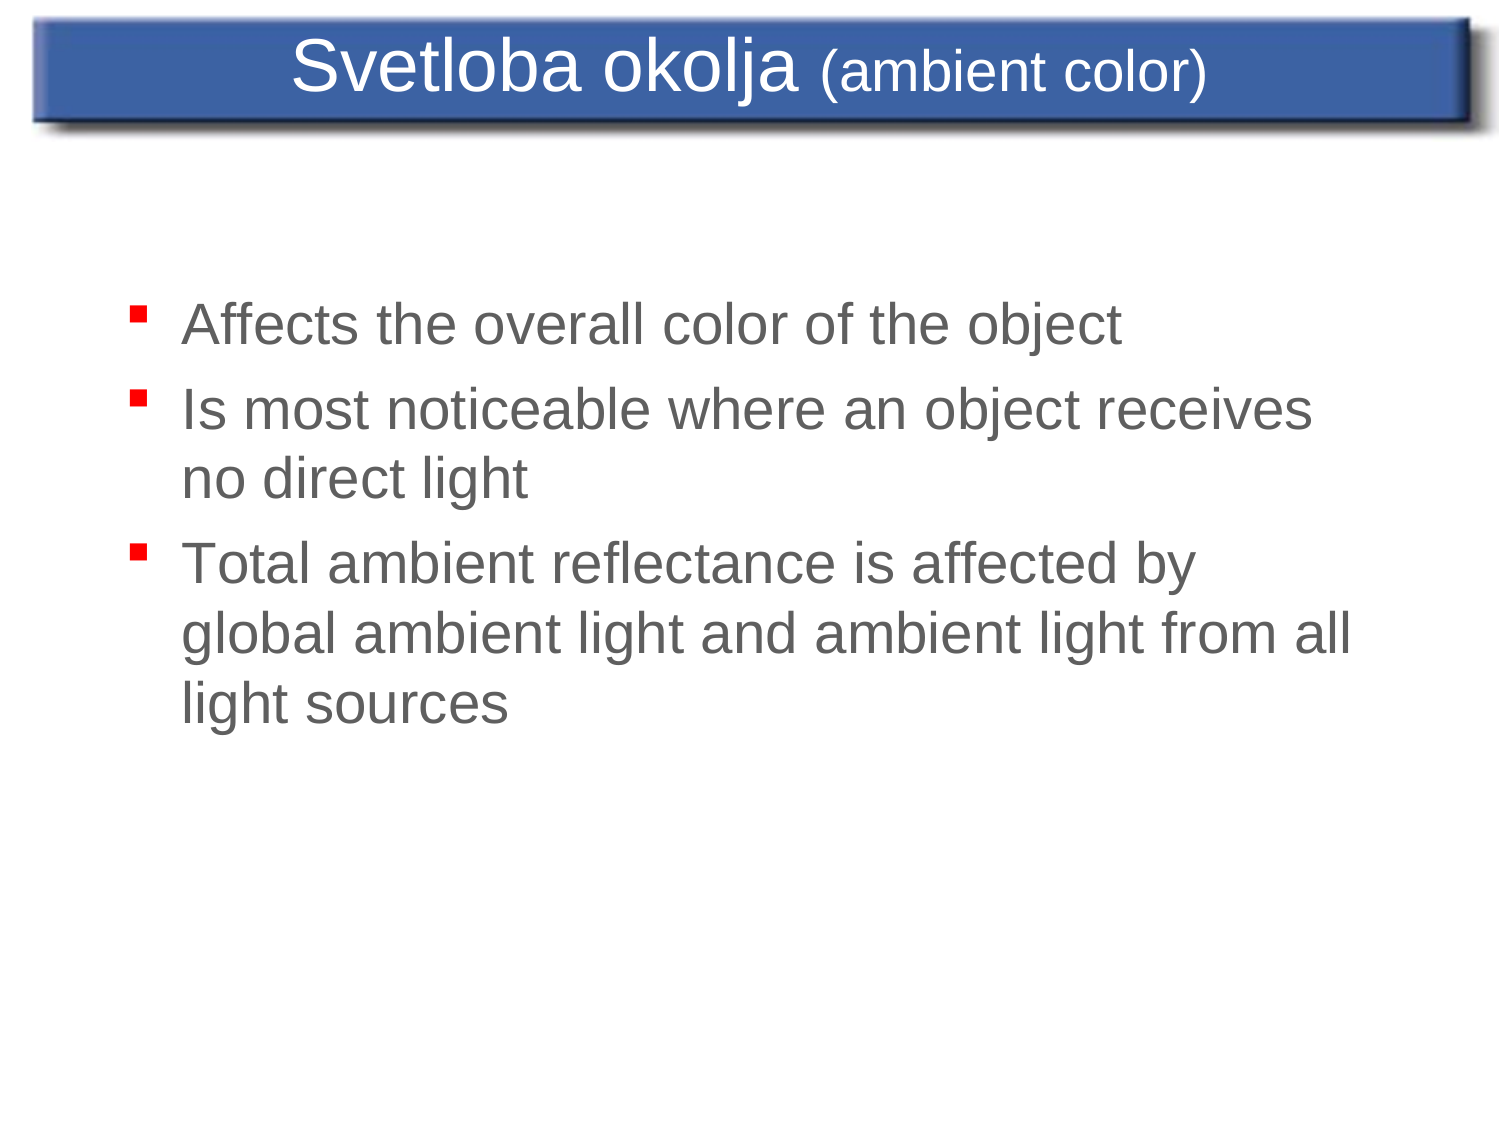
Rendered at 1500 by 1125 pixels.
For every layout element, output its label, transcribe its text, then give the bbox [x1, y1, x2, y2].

picture [31, 115, 1499, 142]
title Svetloba okolja (ambient color) [0, 0, 1500, 115]
list Affects the overall color of the object Is most noticeable where an object receives no direct light Total ambient reflectance is affected by global ambient light and ambient light from all light sources [110, 278, 1386, 954]
